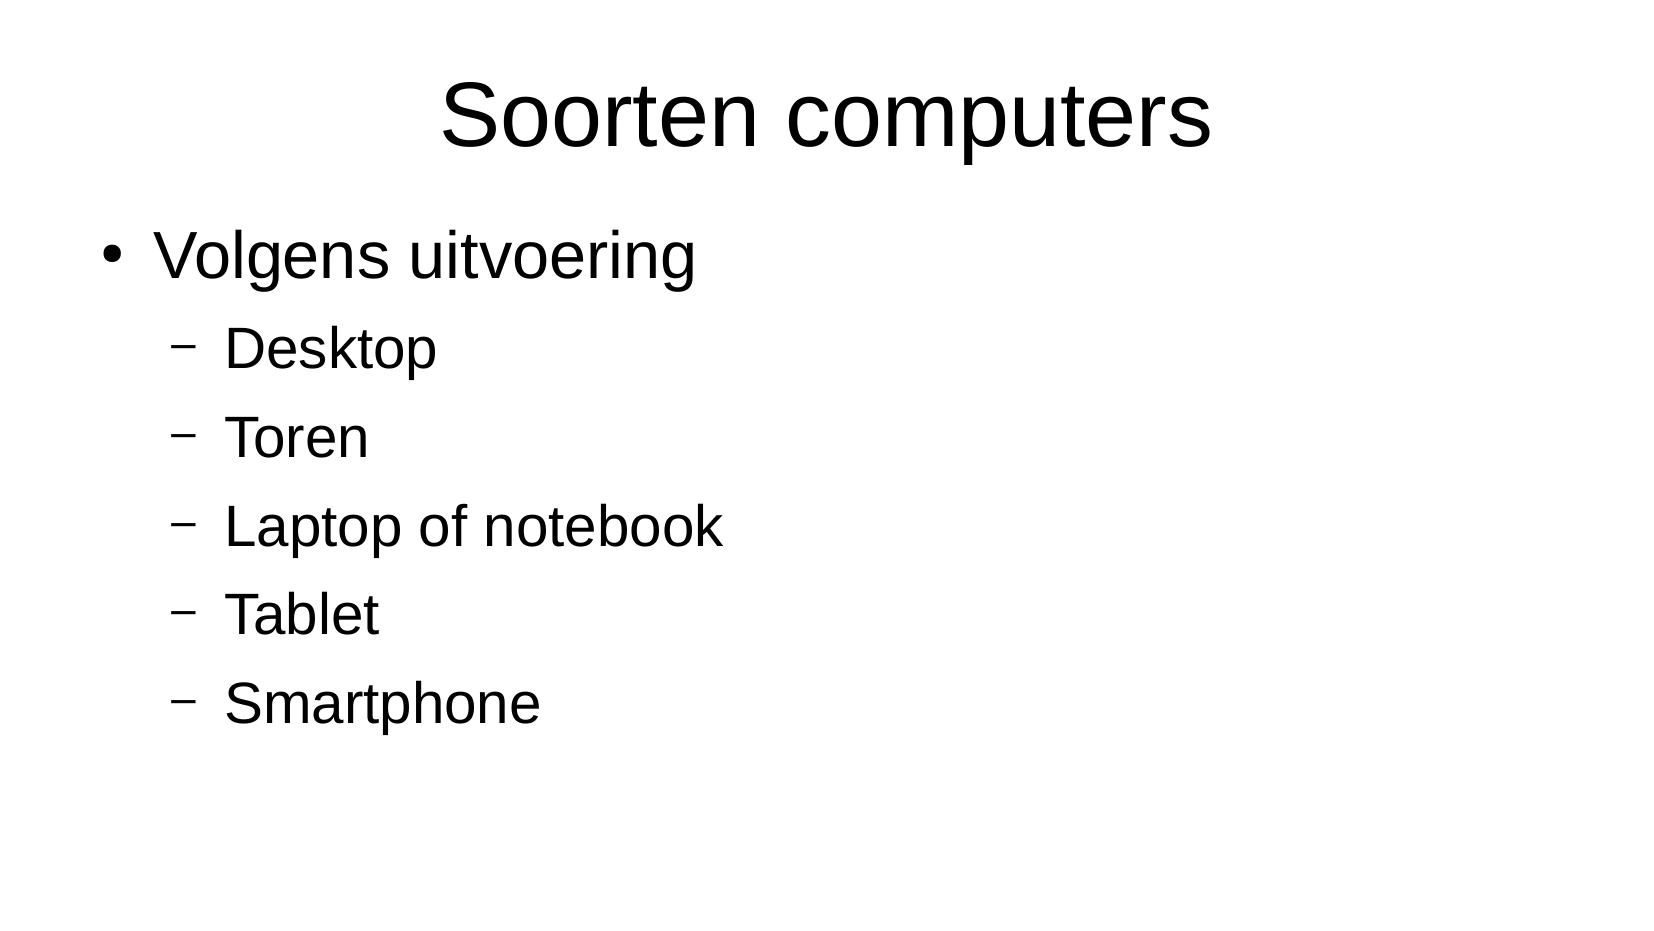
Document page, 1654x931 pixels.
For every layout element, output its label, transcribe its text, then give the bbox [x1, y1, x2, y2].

title Soorten computers [82, 37, 1571, 193]
list Volgens uitvoering Desktop Toren Laptop of notebook Tablet Smartphone [82, 217, 1571, 758]
